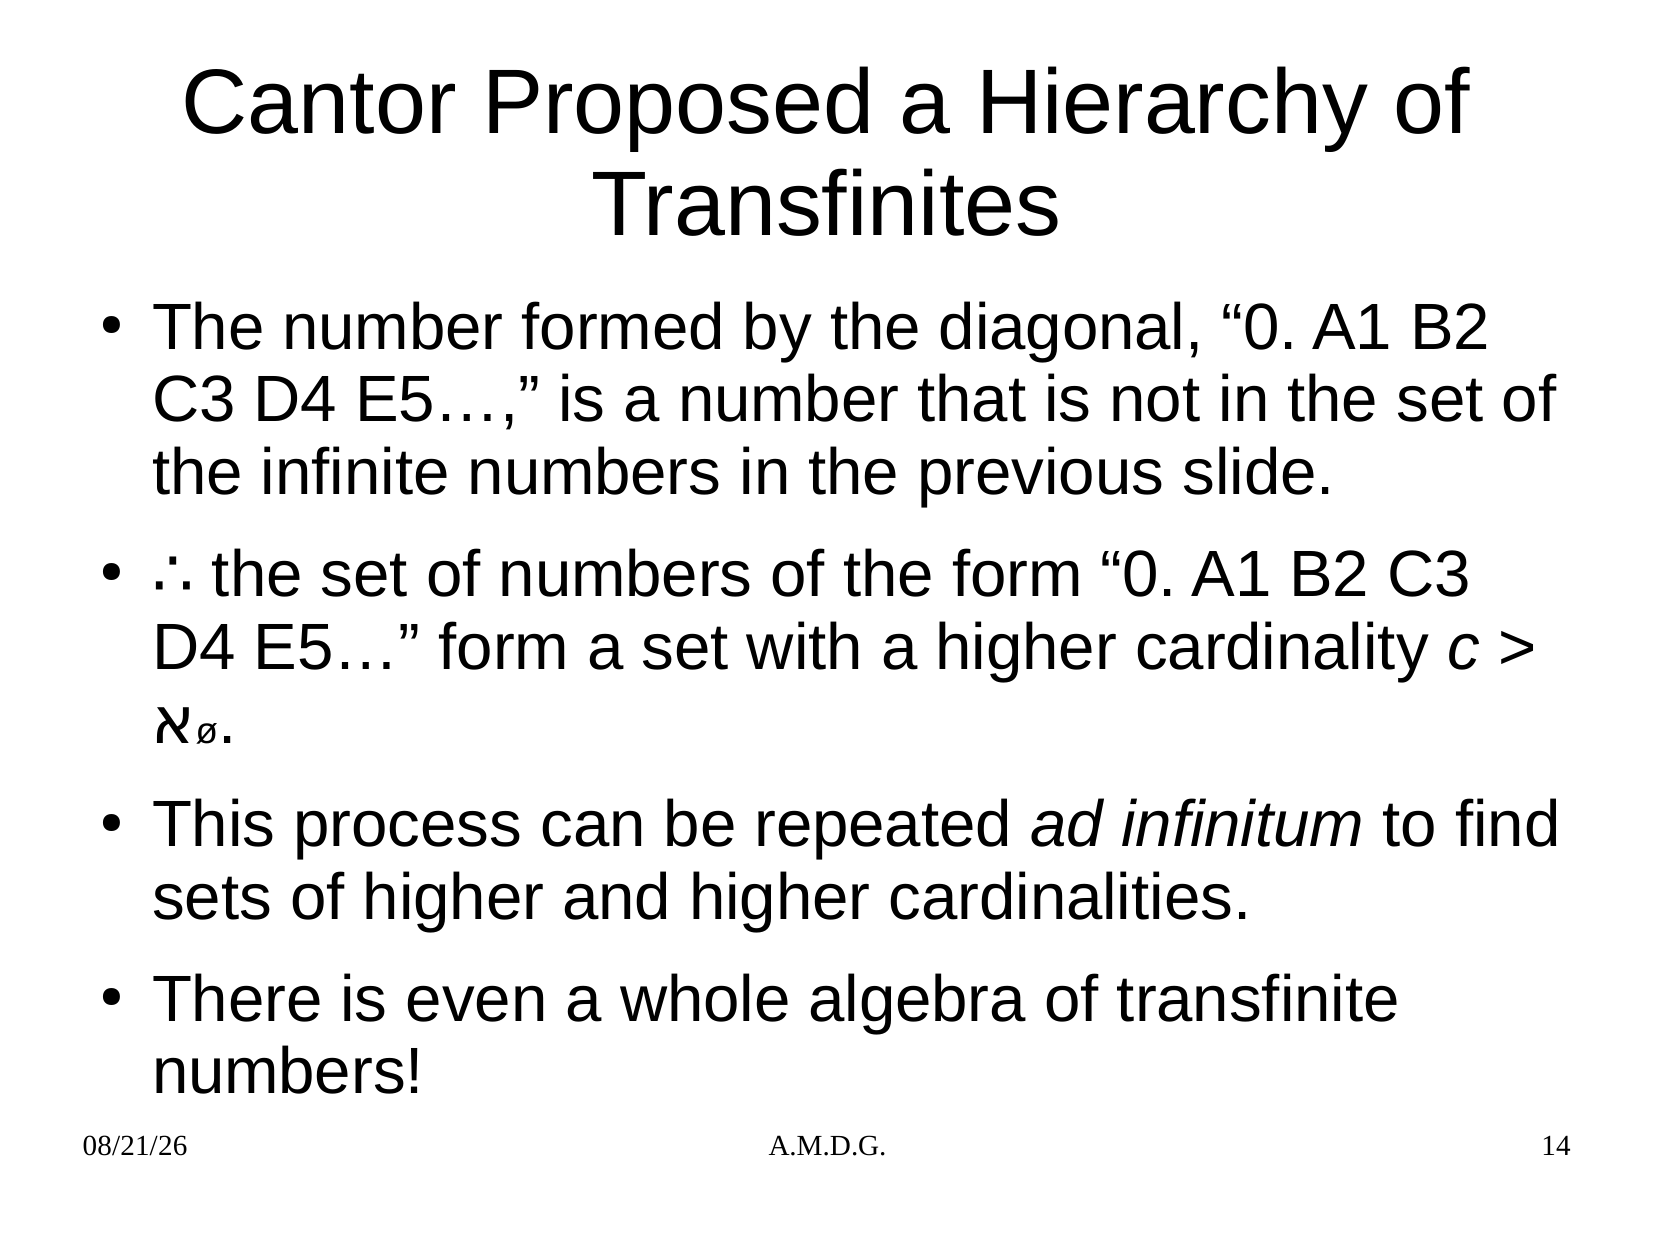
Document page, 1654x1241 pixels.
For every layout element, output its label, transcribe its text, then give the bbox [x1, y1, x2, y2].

title Cantor Proposed a Hierarchy of Transfinites [82, 49, 1571, 257]
list The number formed by the diagonal, “0. A1 B2 C3 D4 E5…,” is a number that is not in the set of the infinite numbers in the previous slide. ∴ the set of numbers of the form “0. A1 B2 C3 D4 E5…” form a set with a higher cardinality c > אø. This process can be repeated ad infinitum to find sets of higher and higher cardinalities. There is even a whole algebra of transfinite numbers! [82, 290, 1571, 1109]
